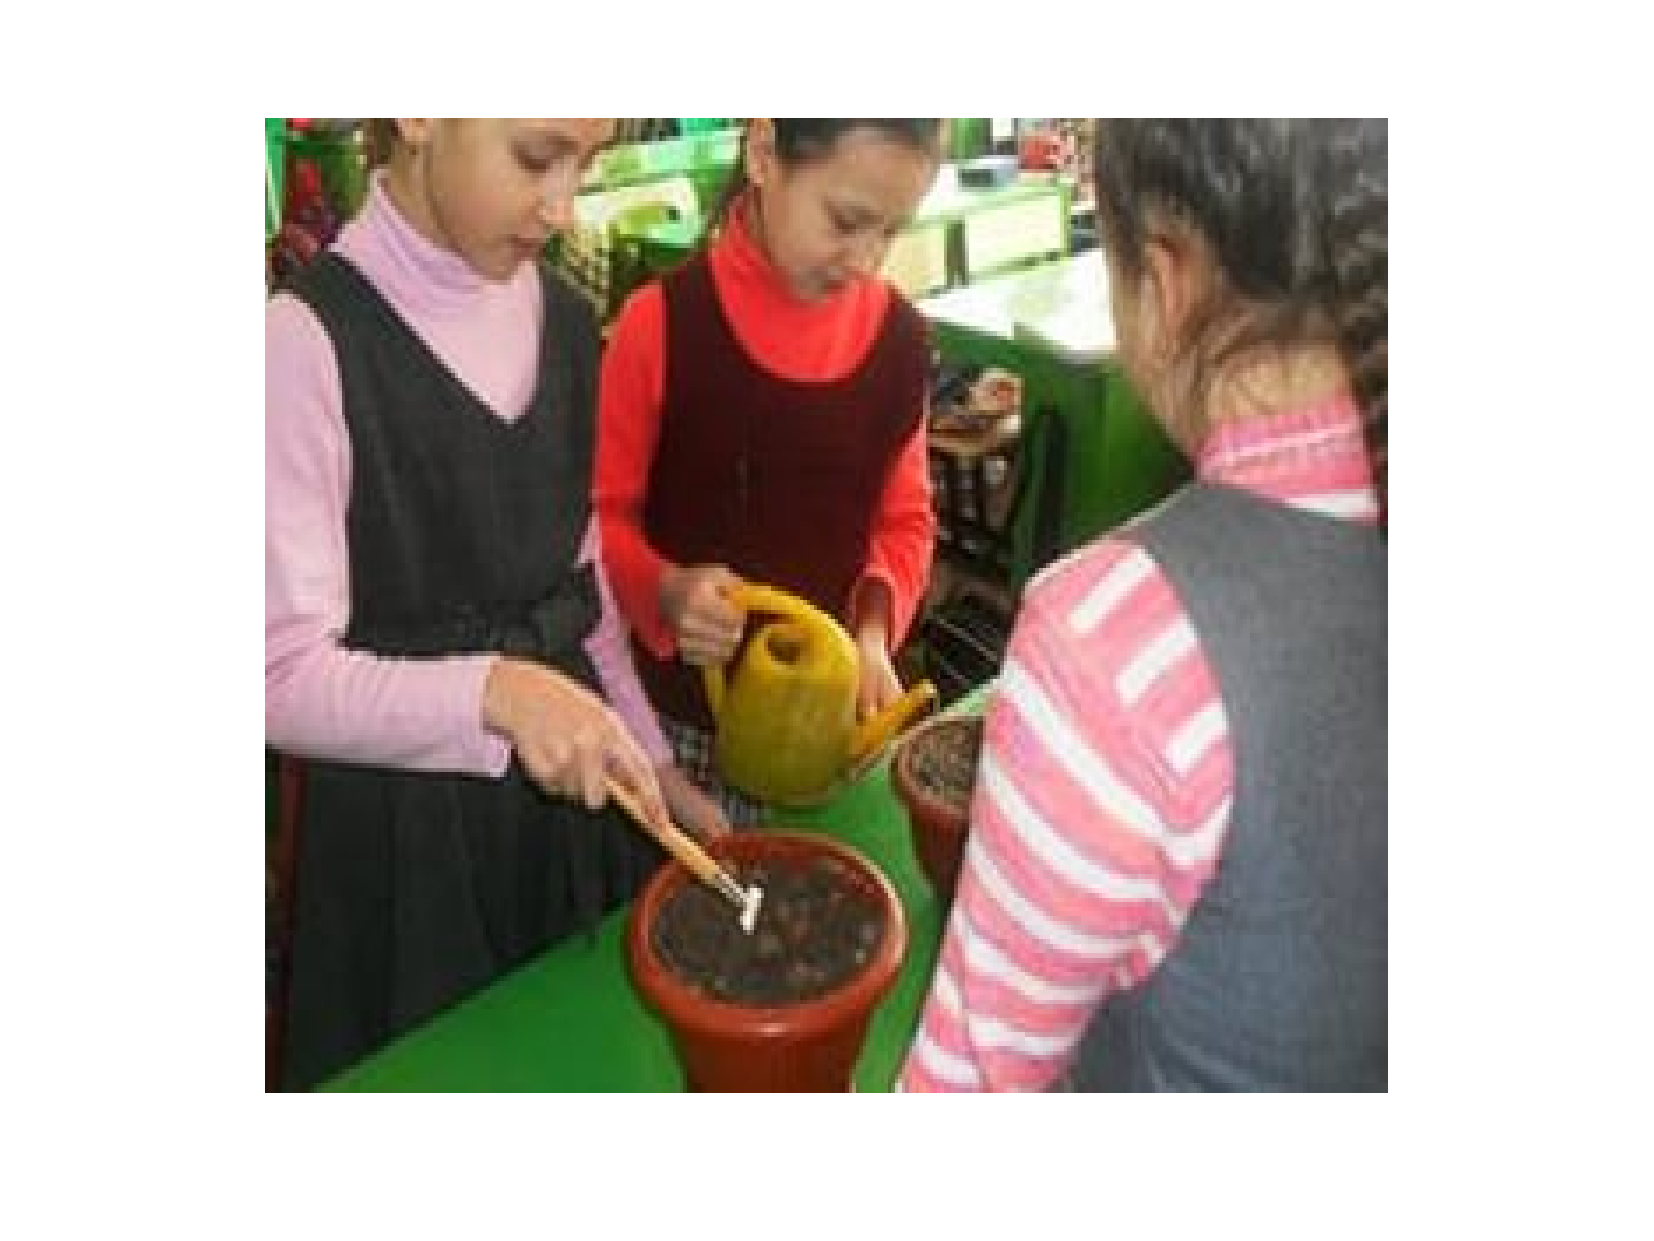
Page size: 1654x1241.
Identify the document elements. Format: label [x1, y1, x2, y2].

picture [265, 118, 1388, 1093]
